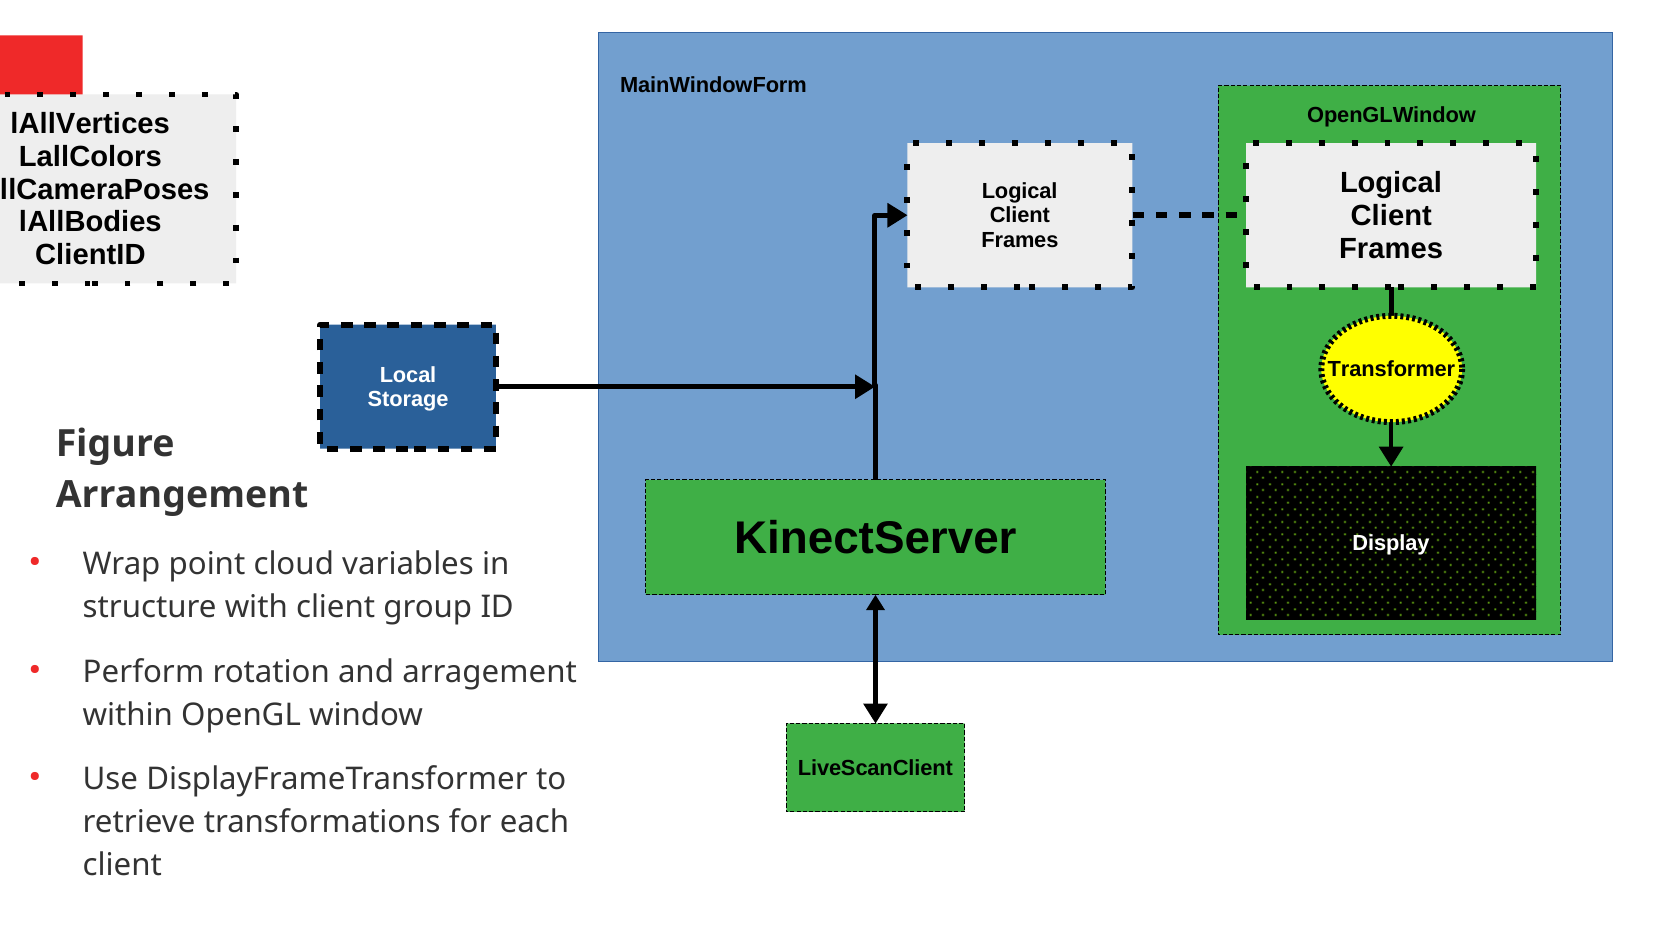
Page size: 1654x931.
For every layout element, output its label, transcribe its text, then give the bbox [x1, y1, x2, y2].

text_box LiveScanClient [786, 723, 965, 812]
text_box Logical Client Frames [907, 143, 1133, 288]
list Wrap point cloud variables in structure with client group ID Perform rotation and arragement within OpenGL window Use DisplayFrameTransformer to retrieve transformations for each client [11, 541, 591, 910]
text_box Transformer [1321, 315, 1463, 423]
text_box MainWindowForm [584, 72, 843, 122]
text_box Local Storage [320, 324, 496, 449]
title Figure Arrangement [55, 389, 432, 541]
text_box KinectServer [645, 479, 1106, 595]
text_box [598, 32, 1613, 662]
text_box Display [1246, 466, 1537, 620]
text_box lAllVertices LallColors lAllCameraPoses lAllBodies ClientID [0, 94, 237, 284]
text_box [598, 389, 874, 662]
text_box Logical Client Frames [1246, 143, 1537, 288]
text_box OpenGLWindow [1293, 103, 1491, 128]
